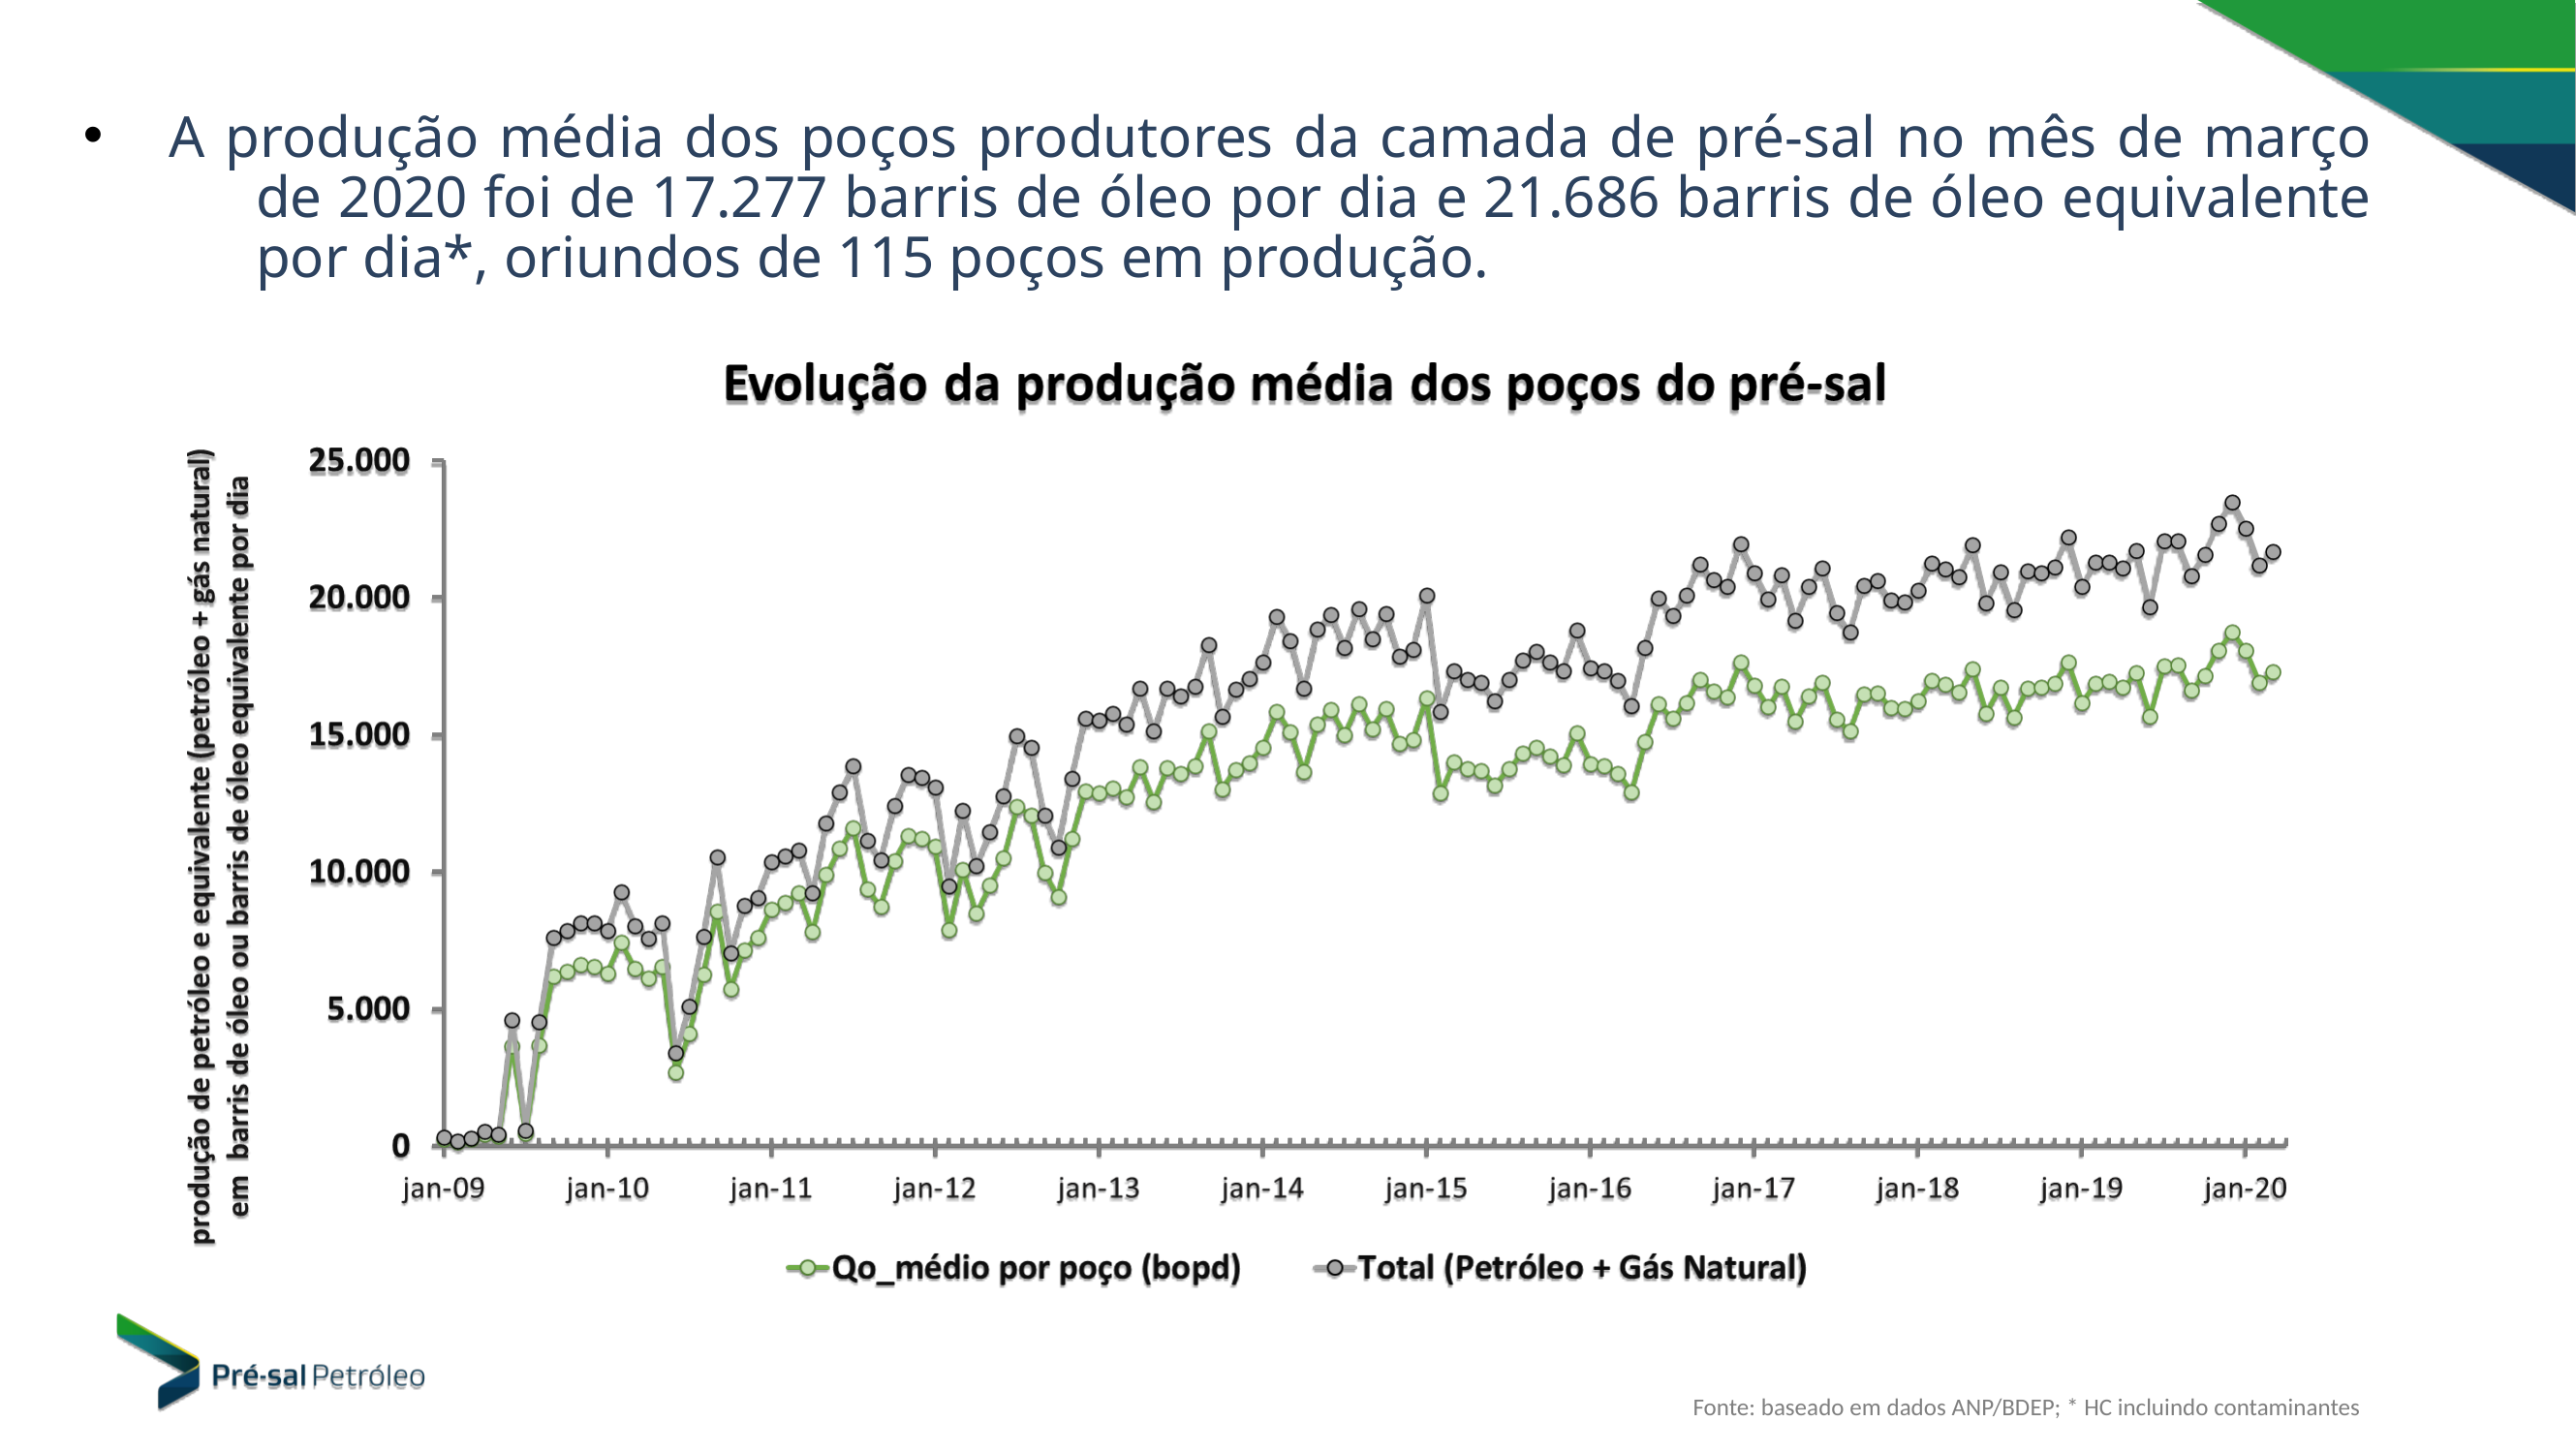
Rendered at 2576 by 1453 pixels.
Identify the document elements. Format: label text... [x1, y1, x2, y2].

text_box Fonte: baseado em dados ANP/BDEP; * HC incluindo contaminantes [1678, 1384, 2387, 1429]
text_box A produção média dos poços produtores da camada de pré-sal no mês de março de 2020 foi de 17.277 barris de óleo por dia e 21.686 barris de óleo equivalente por dia*, oriundos de 115 poços em produção. [68, 100, 2387, 330]
picture [143, 330, 2366, 1353]
